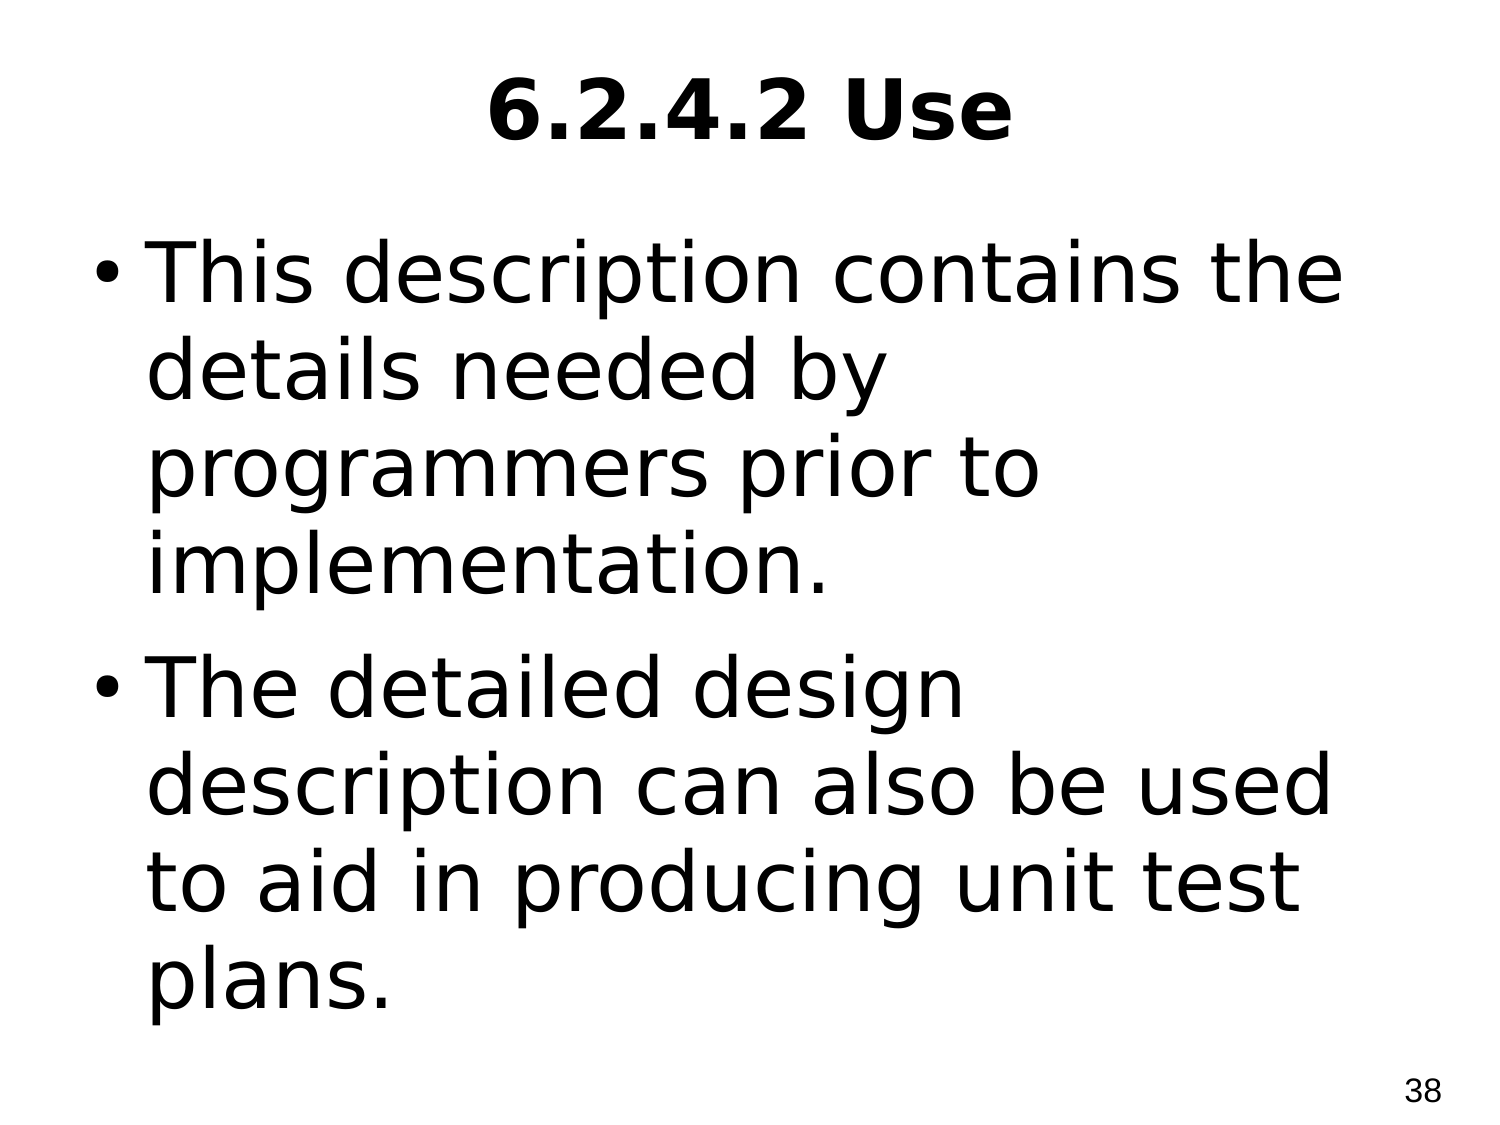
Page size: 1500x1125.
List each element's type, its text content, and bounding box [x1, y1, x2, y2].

list This description contains the details needed by programmers prior to implementation. The detailed design description can also be used to aid in producing unit test plans. [75, 224, 1395, 1075]
title 6.2.4.2 Use [75, 44, 1425, 177]
